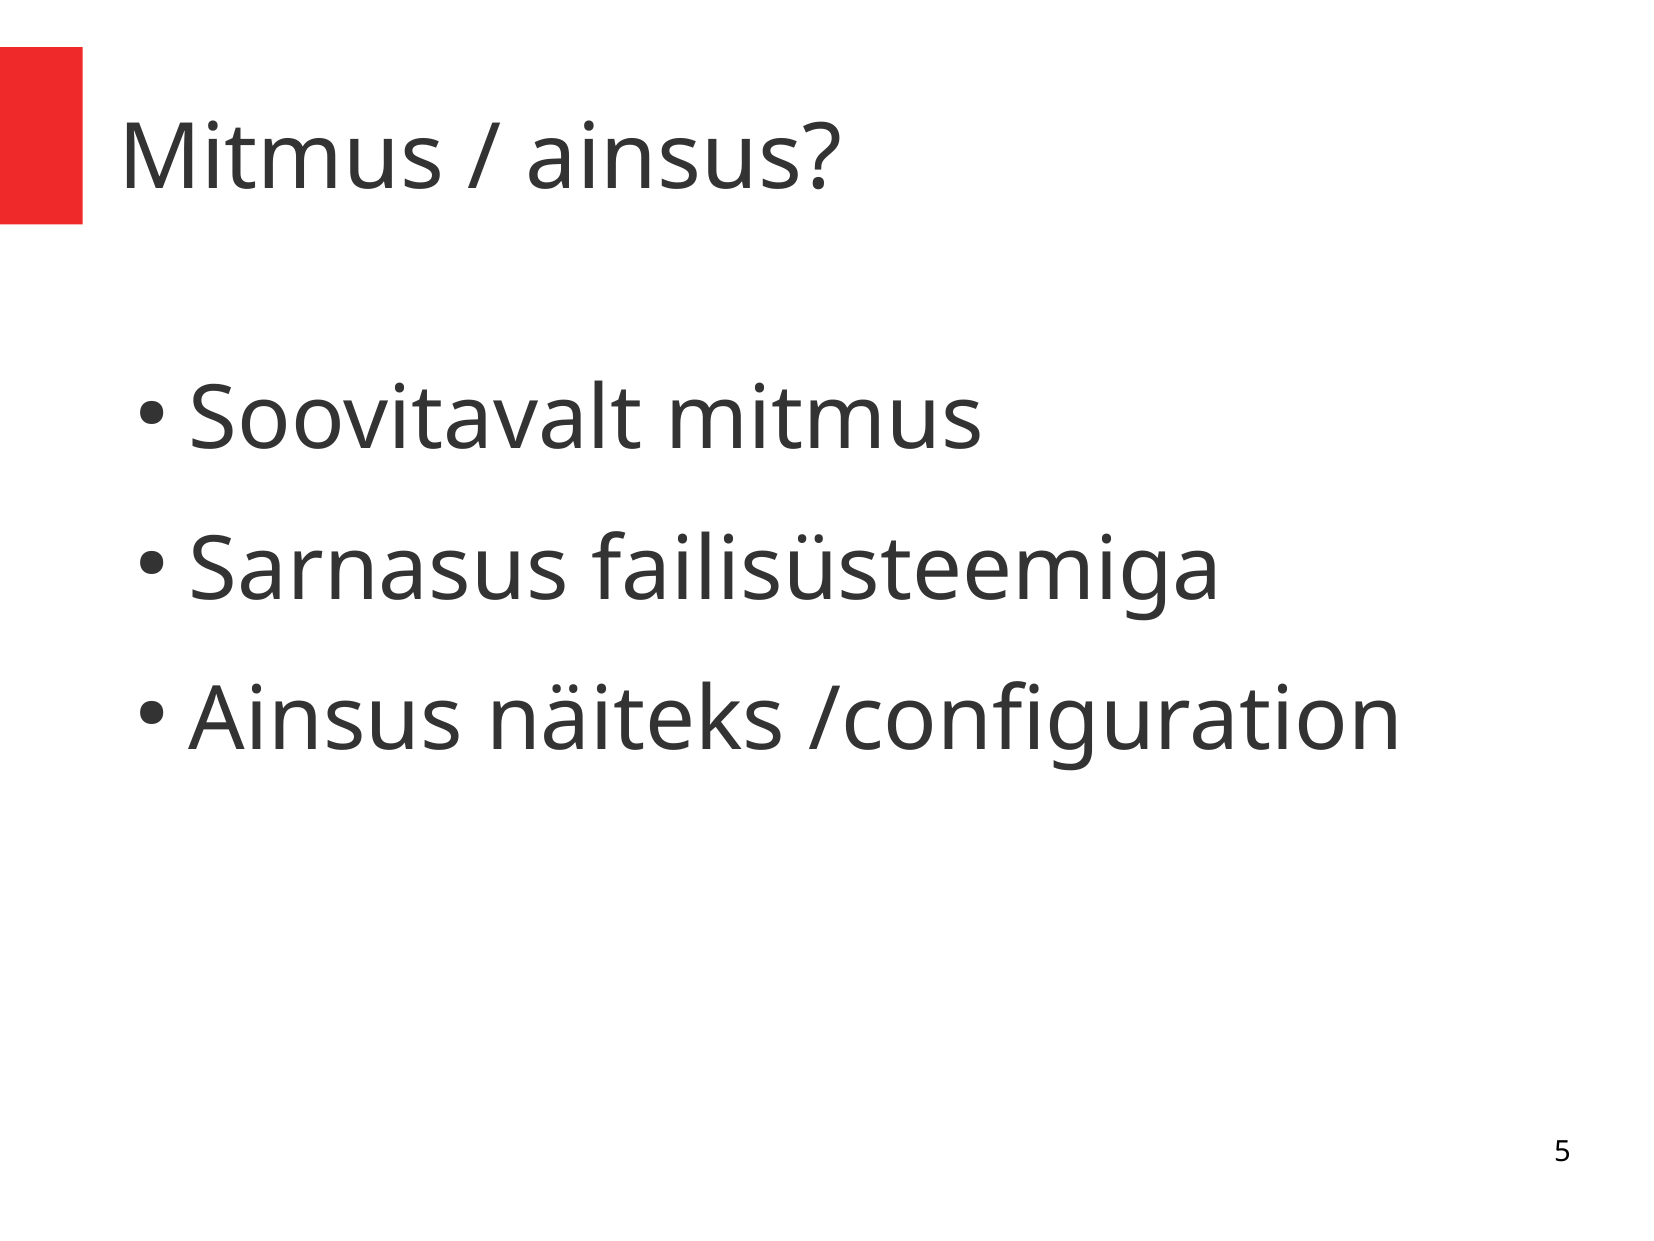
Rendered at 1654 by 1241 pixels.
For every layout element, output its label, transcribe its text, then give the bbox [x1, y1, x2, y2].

list Soovitavalt mitmus Sarnasus failisüsteemiga Ainsus näiteks /configuration [118, 354, 1536, 1074]
title Mitmus / ainsus? [118, 49, 1571, 257]
